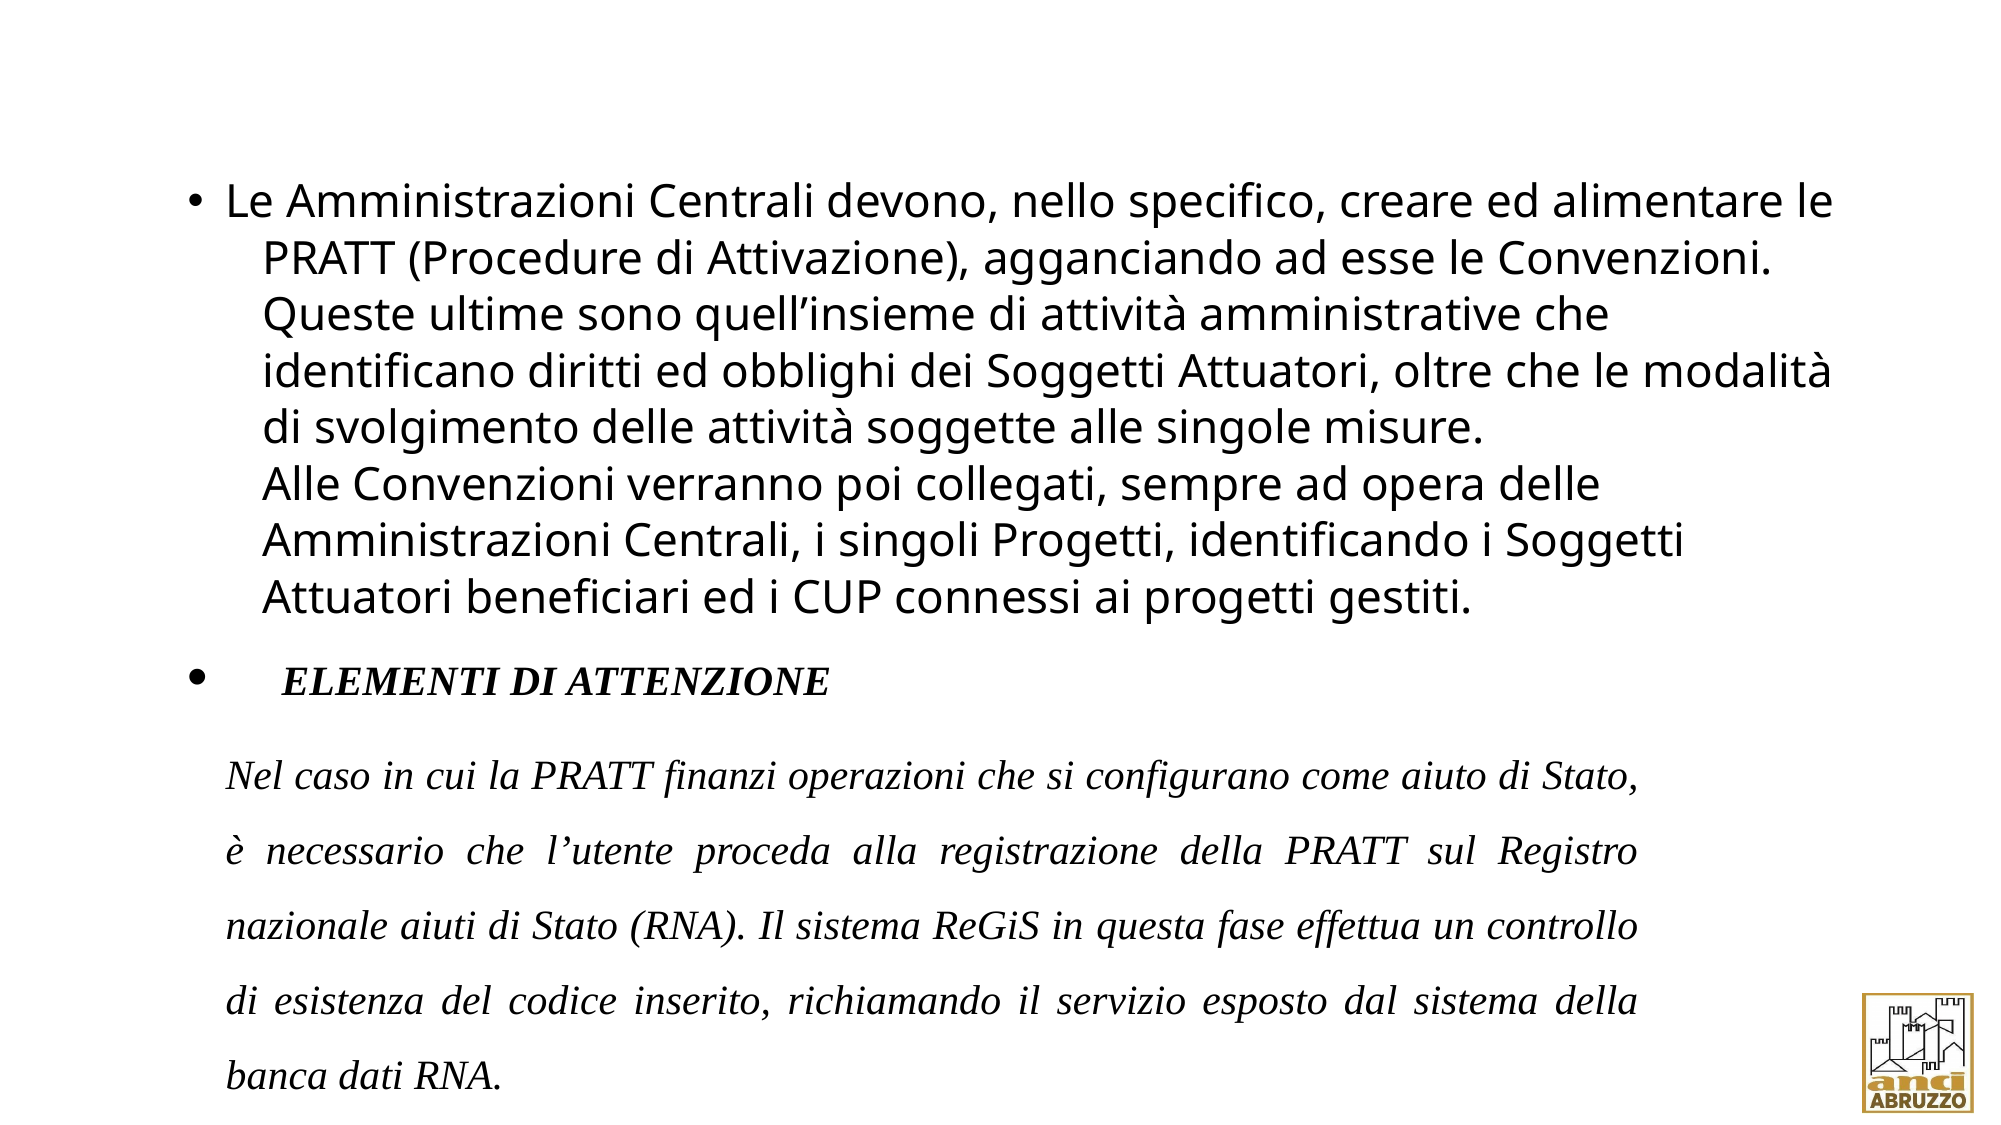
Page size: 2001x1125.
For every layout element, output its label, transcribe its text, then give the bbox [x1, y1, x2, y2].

list Le Amministrazioni Centrali devono, nello specifico, creare ed alimentare le PRATT (Procedure di Attivazione), agganciando ad esse le Convenzioni. Queste ultime sono quell’insieme di attività amministrative che identificano diritti ed obblighi dei Soggetti Attuatori, oltre che le modalità di svolgimento delle attività soggette alle singole misure. Alle Convenzioni verranno poi collegati, sempre ad opera delle Amministrazioni Centrali, i singoli Progetti, identificando i Soggetti Attuatori beneficiari ed i CUP connessi ai progetti gestiti. [172, 162, 1863, 850]
text_box ELEMENTI DI ATTENZIONE Nel caso in cui la PRATT finanzi operazioni che si configurano come aiuto di Stato, è necessario che l’utente proceda alla registrazione della PRATT sul Registro nazionale aiuti di Stato (RNA). Il sistema ReGiS in questa fase effettua un controllo di esistenza del codice inserito, richiamando il servizio esposto dal sistema della banca dati RNA. [214, 653, 1661, 989]
